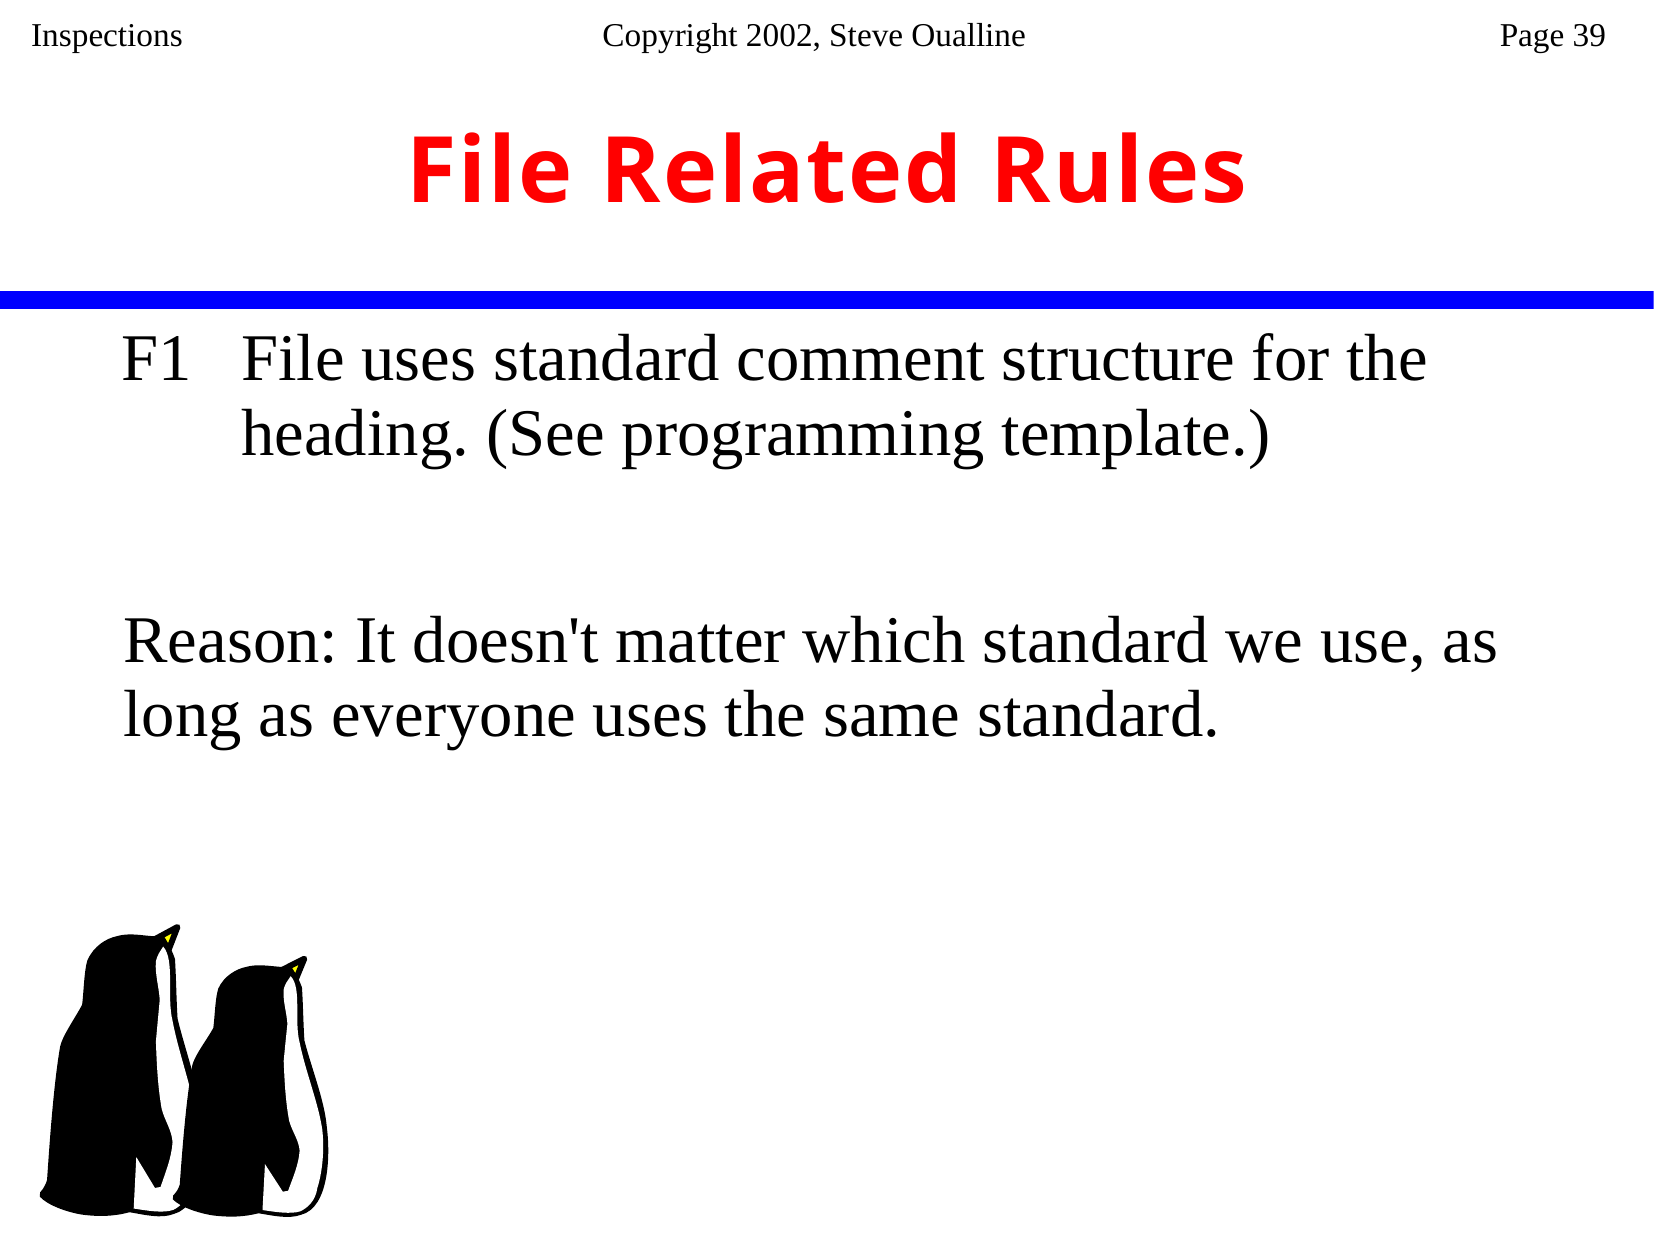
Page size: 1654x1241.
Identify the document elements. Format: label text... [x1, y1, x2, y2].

title File Related Rules [121, 66, 1534, 269]
list F1 File uses standard comment structure for the heading. (See programming template.) Reason: It doesn't matter which standard we use, as long as everyone uses the same standard. [121, 321, 1534, 902]
